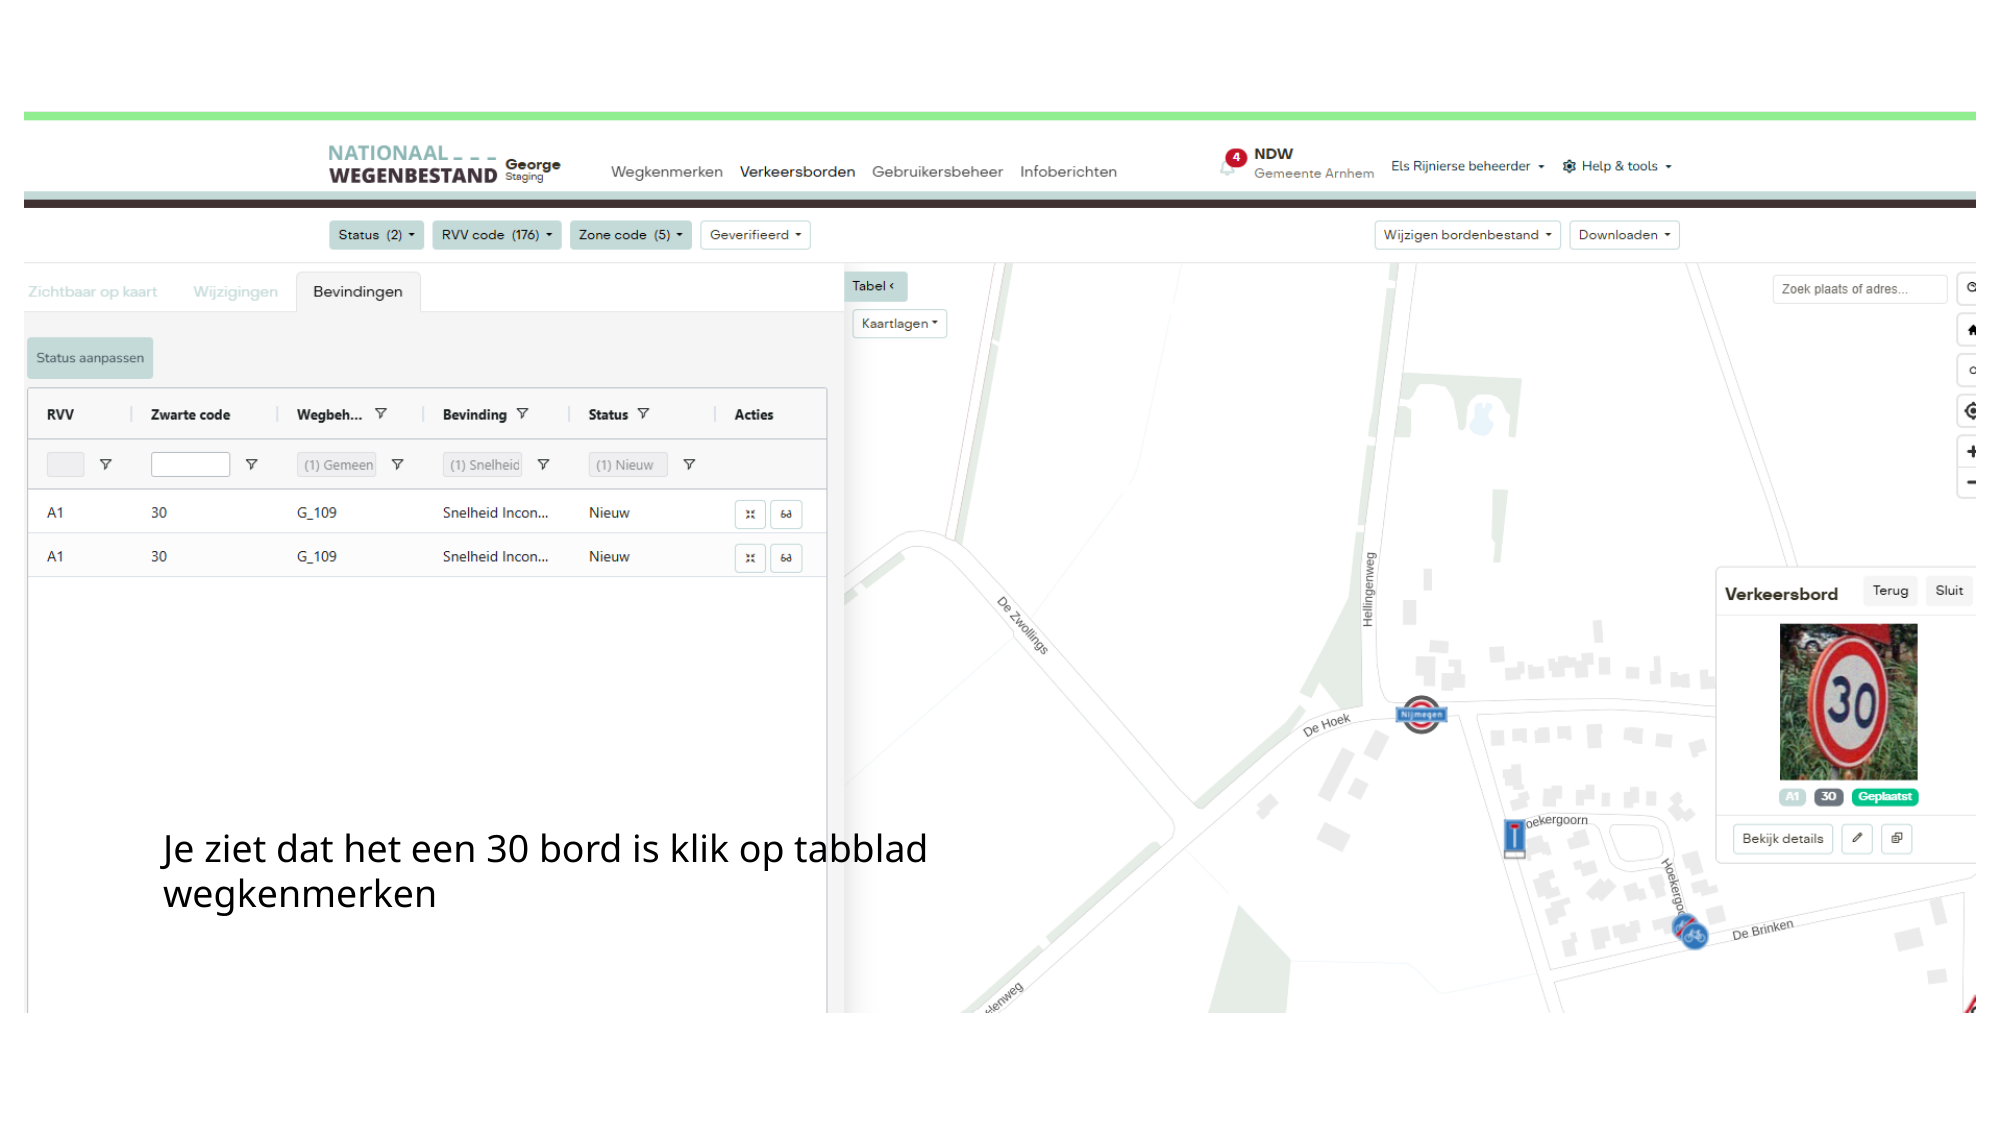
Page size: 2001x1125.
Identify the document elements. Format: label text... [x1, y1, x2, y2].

text_box Je ziet dat het een 30 bord is klik op tabblad wegkenmerken [148, 817, 1140, 879]
picture [24, 111, 1976, 1014]
